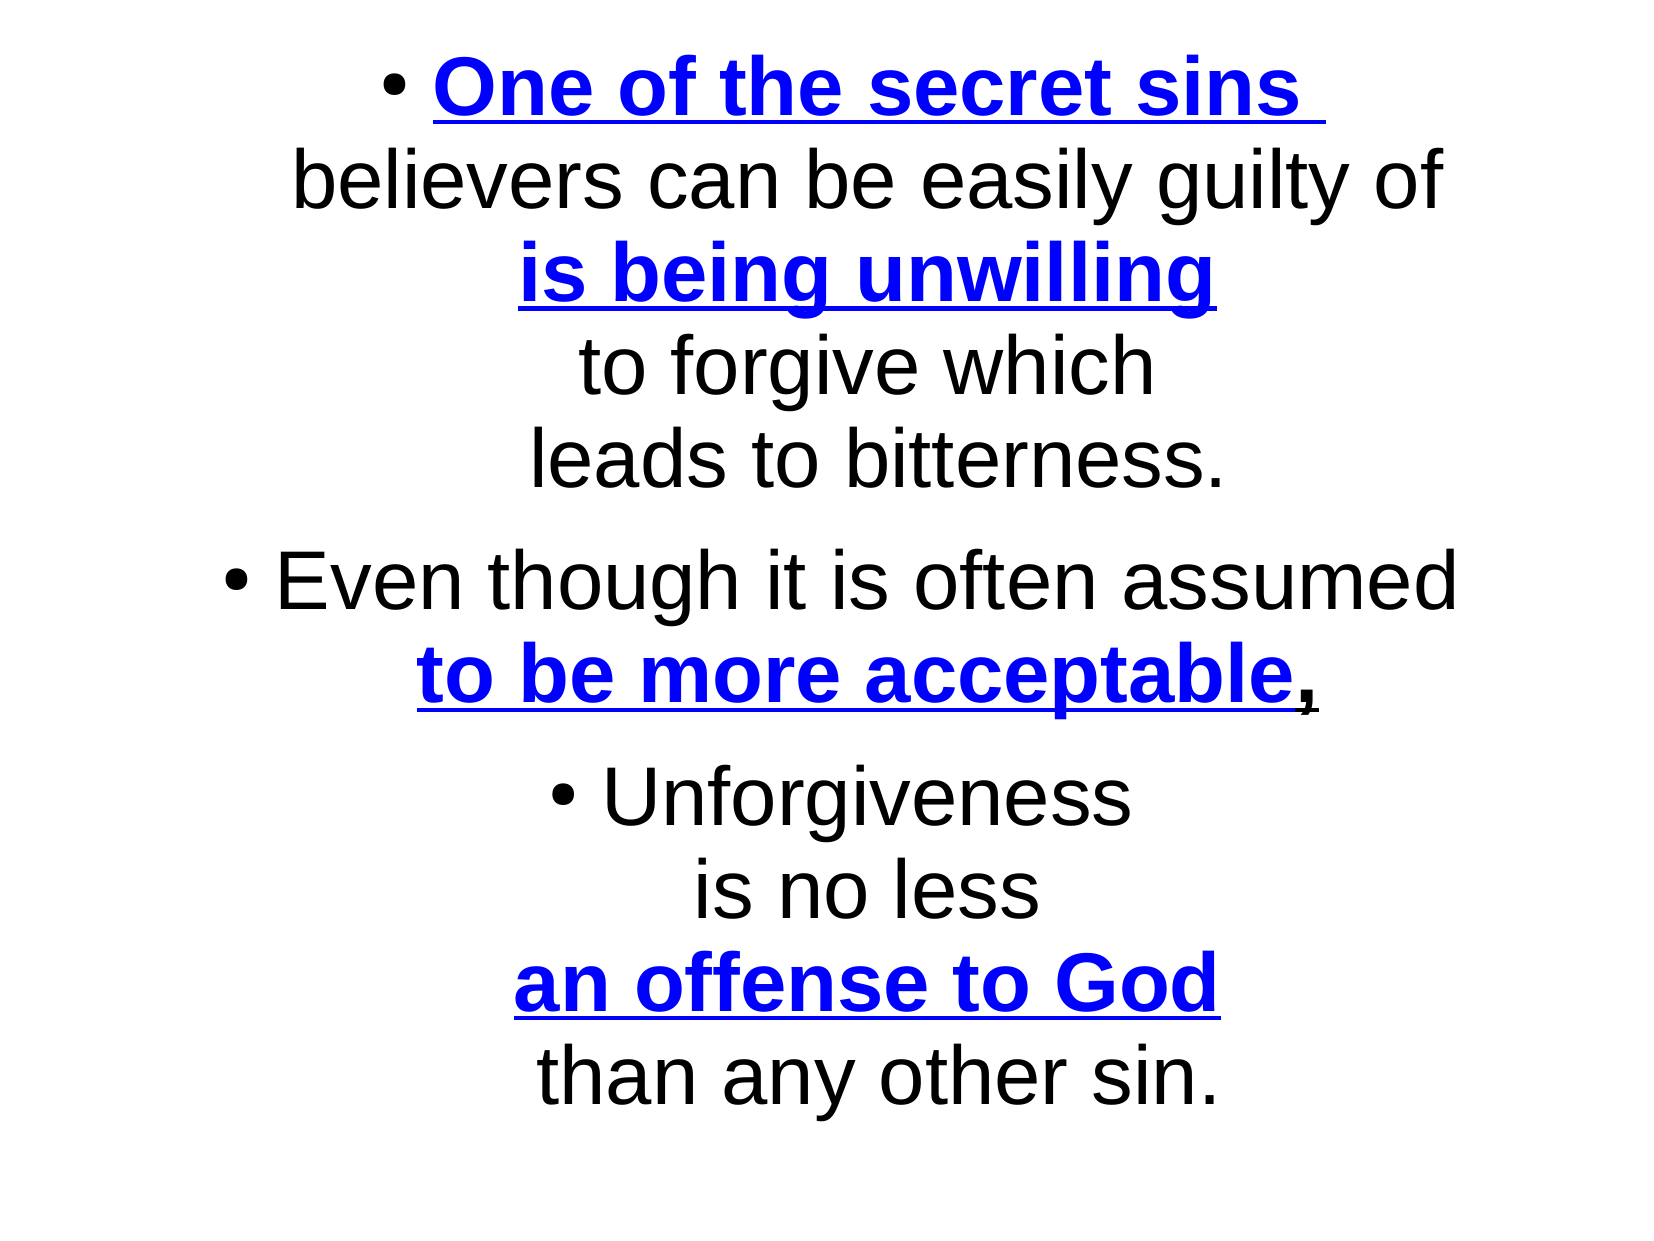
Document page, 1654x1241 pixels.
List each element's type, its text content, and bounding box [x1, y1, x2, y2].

list One of the secret sins believers can be easily guilty of is being unwilling to forgive which leads to bitterness. Even though it is often assumed to be more acceptable, Unforgiveness is no less an offense to God than any other sin. [37, 40, 1651, 1241]
